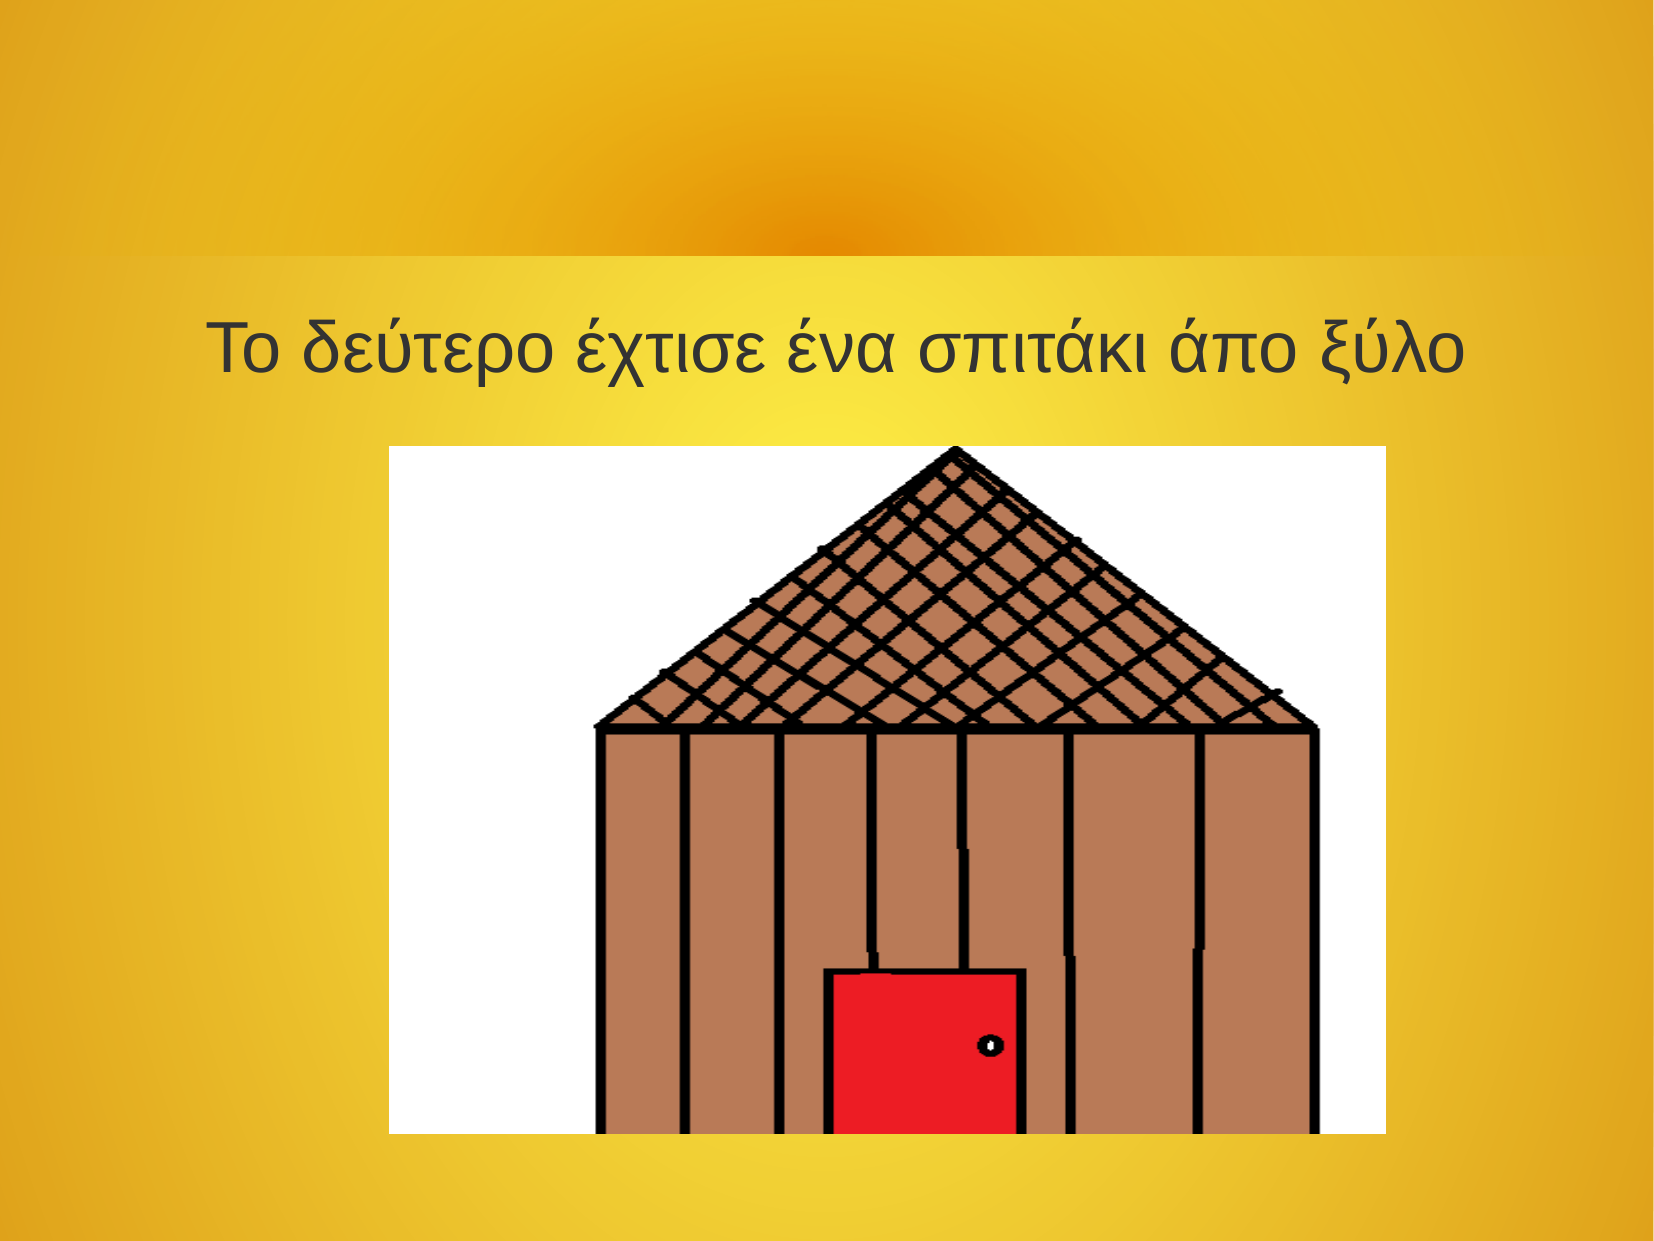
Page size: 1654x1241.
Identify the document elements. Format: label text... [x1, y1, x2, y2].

picture [389, 446, 1386, 1134]
list Το δεύτερο έχτισε ένα σπιτάκι άπο ξύλο [134, 306, 1519, 1027]
